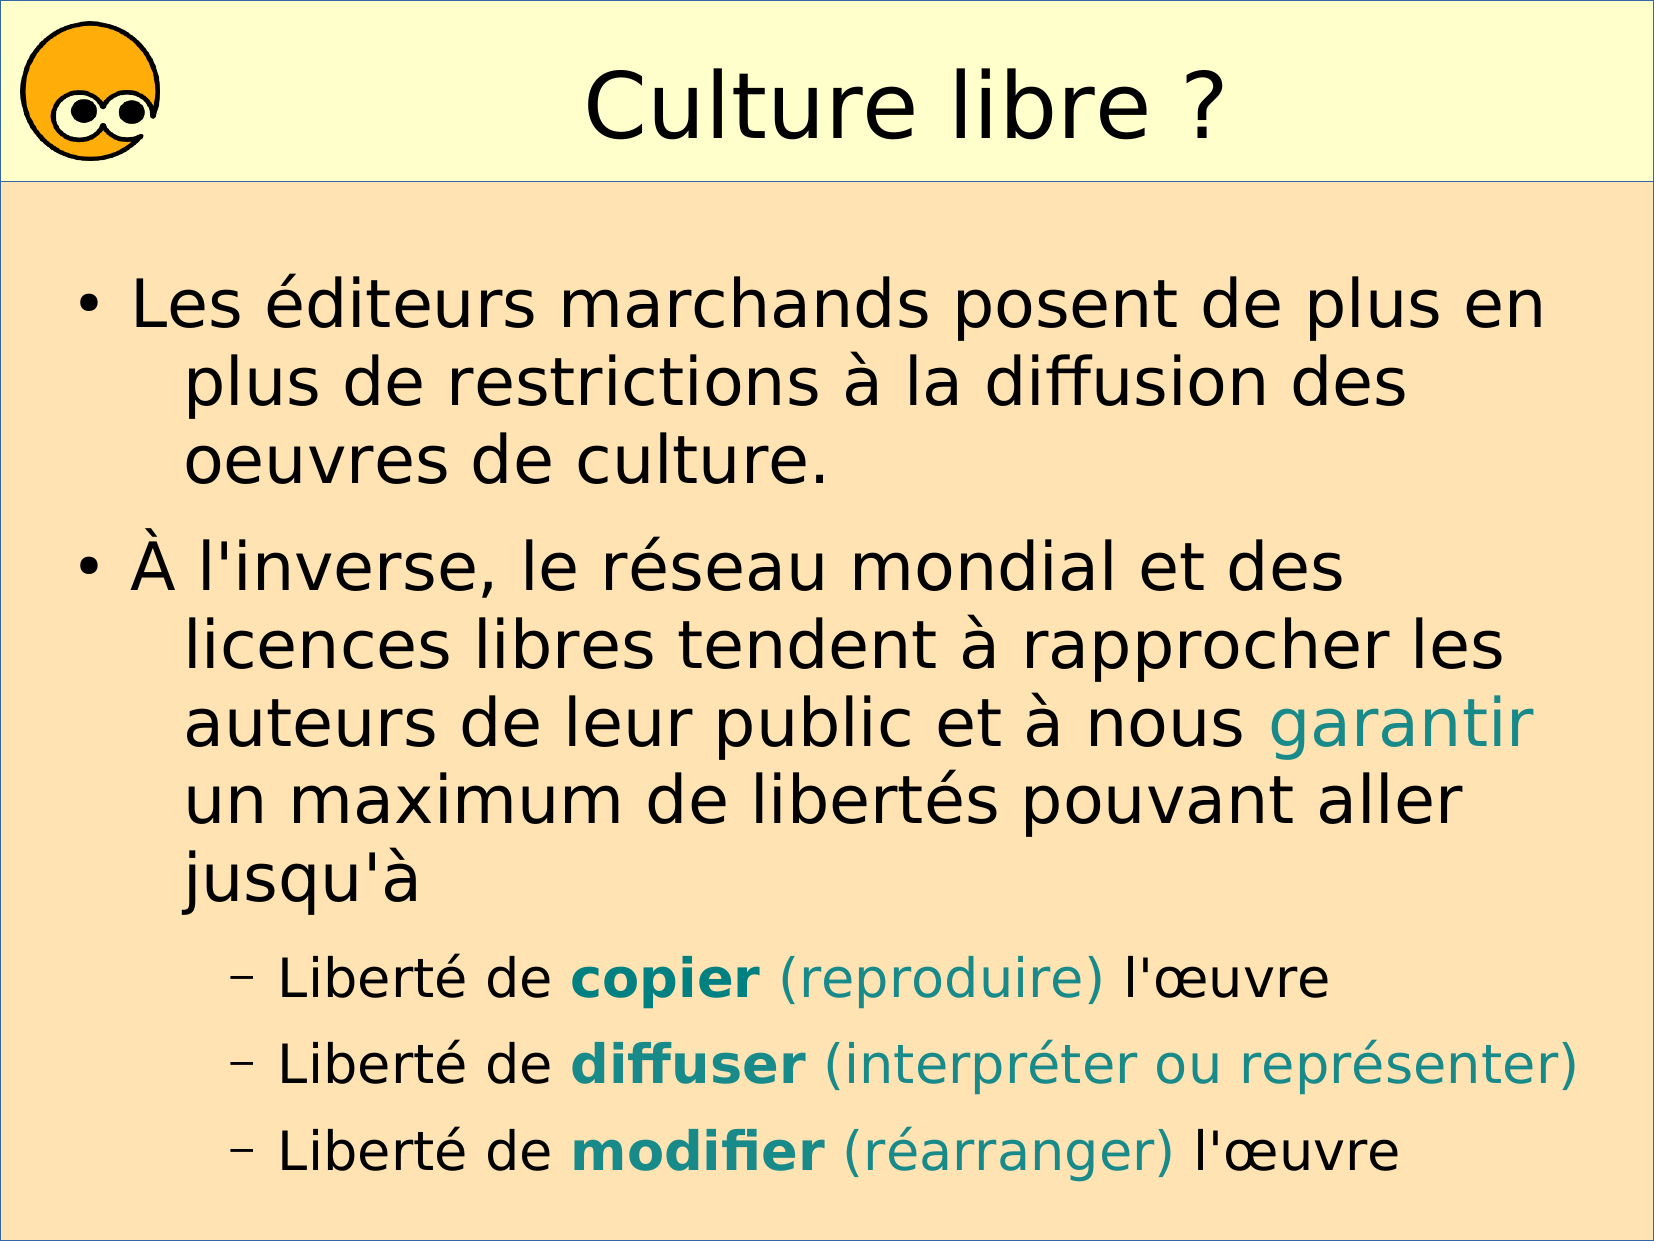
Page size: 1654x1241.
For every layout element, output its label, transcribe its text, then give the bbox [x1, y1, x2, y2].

list Les éditeurs marchands posent de plus en plus de restrictions à la diffusion des oeuvres de culture. À l'inverse, le réseau mondial et des licences libres tendent à rapprocher les auteurs de leur public et à nous garantir un maximum de libertés pouvant aller jusqu'à Liberté de copier (reproduire) l'œuvre Liberté de diffuser (interpréter ou représenter) Liberté de modifier (réarranger) l'œuvre [41, 265, 1609, 1195]
picture [20, 21, 160, 161]
title Culture libre ? [207, 47, 1607, 167]
